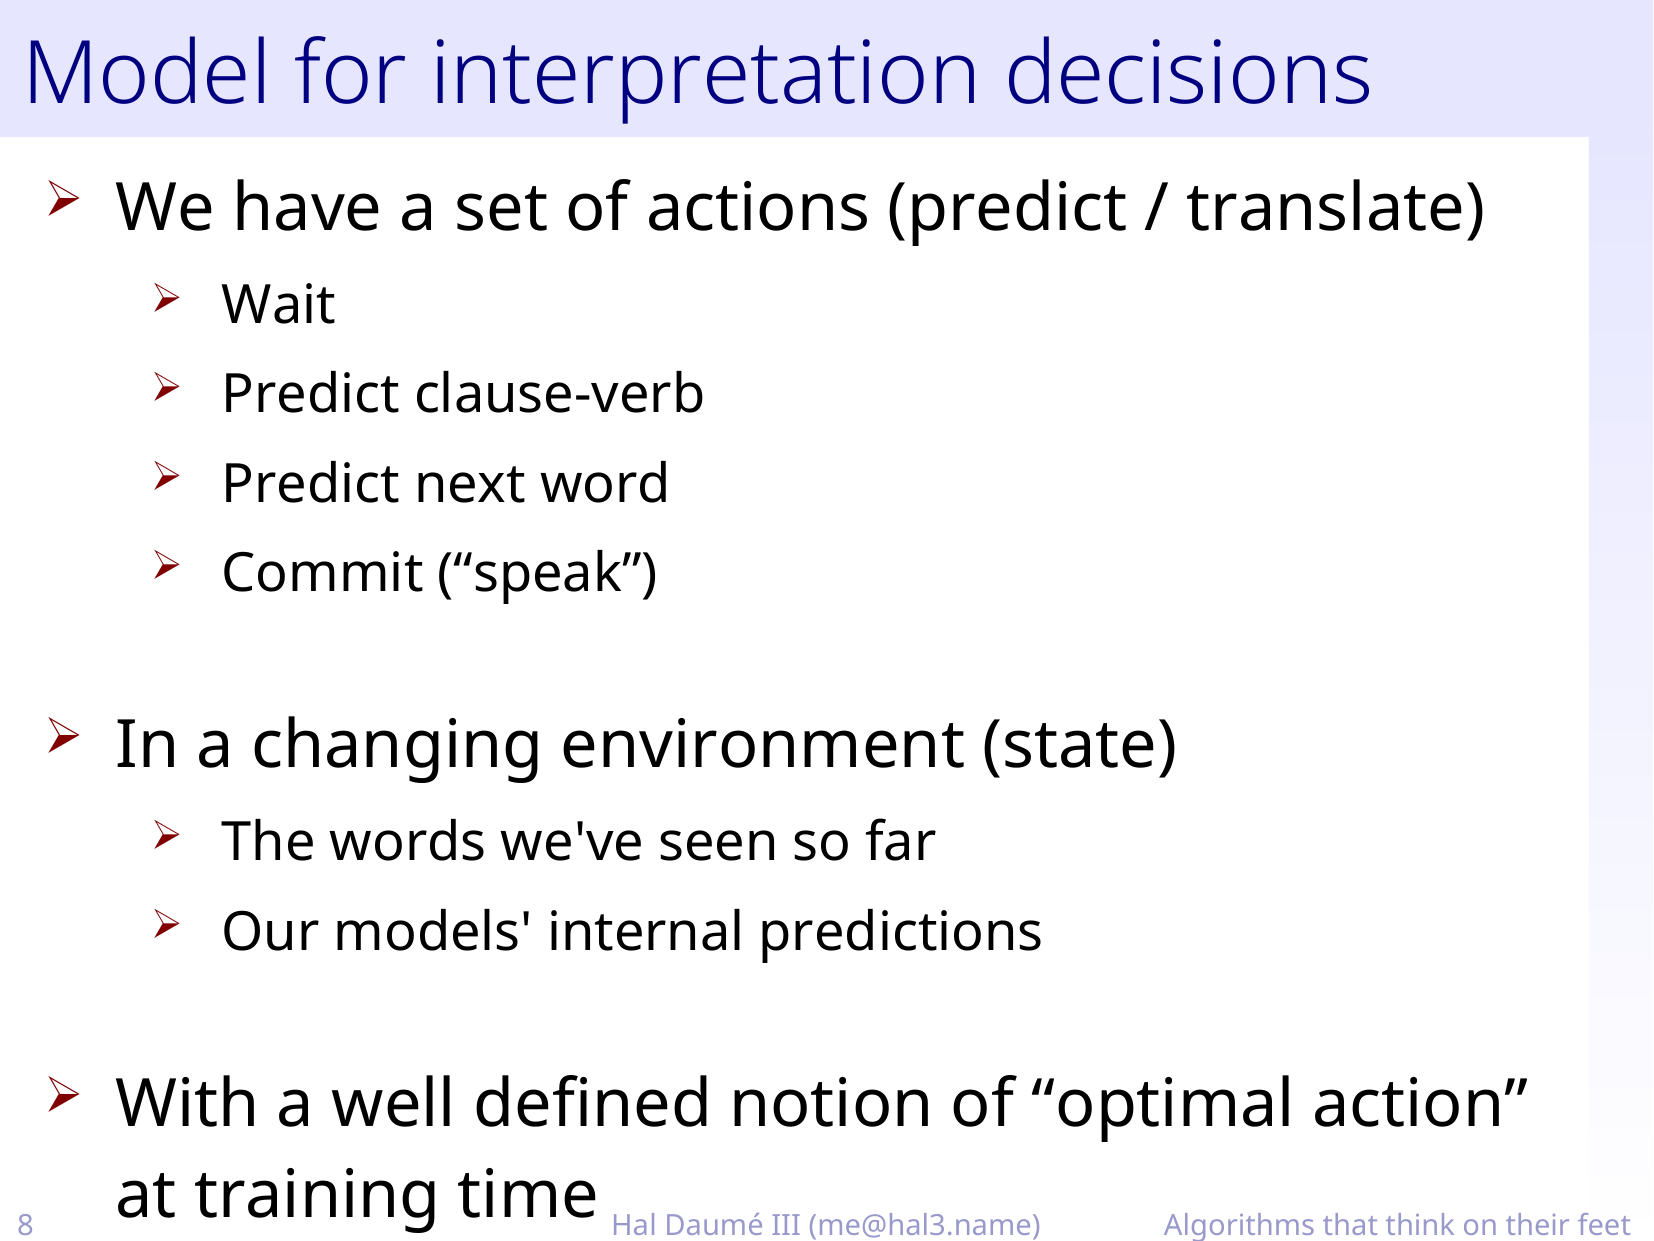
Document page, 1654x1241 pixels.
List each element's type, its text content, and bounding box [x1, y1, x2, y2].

list We have a set of actions (predict / translate) Wait Predict clause-verb Predict next word Commit (“speak”) In a changing environment (state) The words we've seen so far Our models' internal predictions With a well defined notion of “optimal action” at training time [32, 159, 1575, 1093]
title Model for interpretation decisions [22, 8, 1639, 131]
